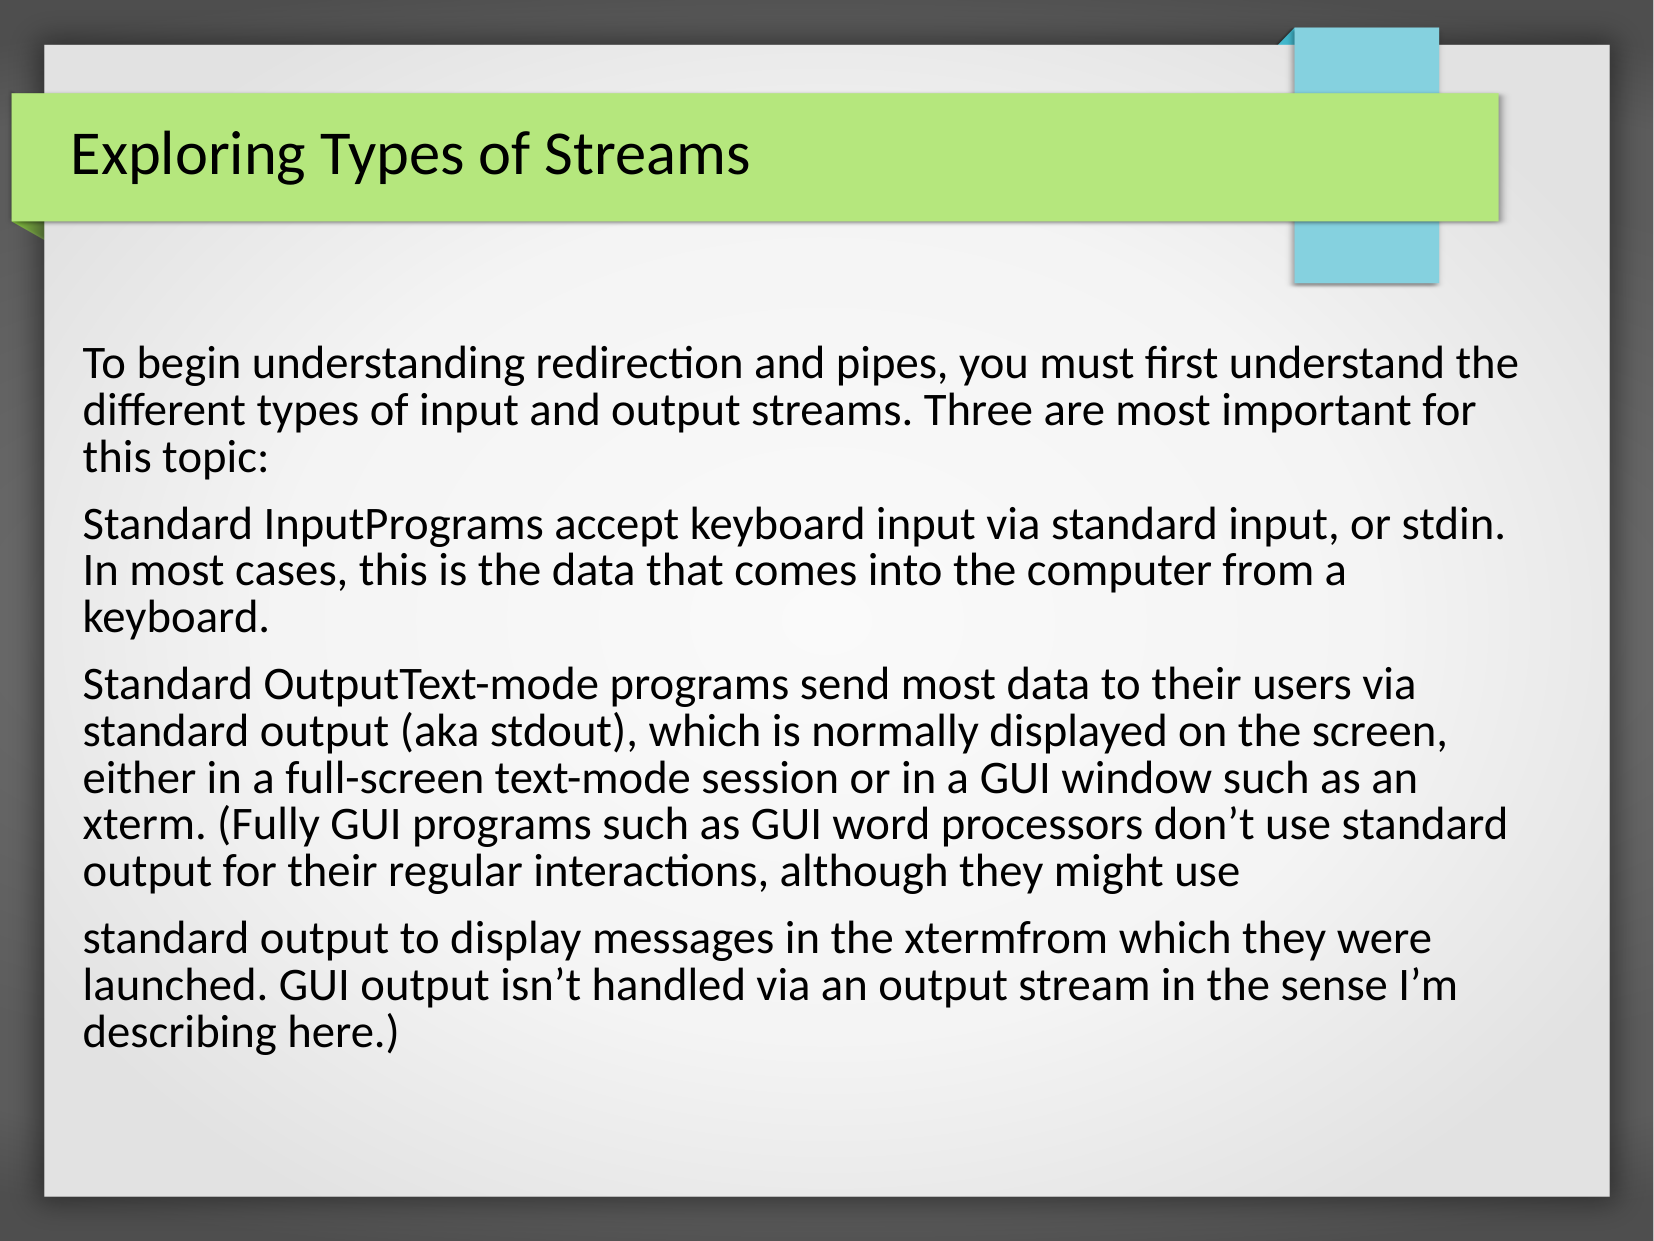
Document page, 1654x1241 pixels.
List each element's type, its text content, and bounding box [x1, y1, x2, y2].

title Exploring Types of Streams [70, 106, 1229, 213]
picture [0, 0, 1654, 1241]
list To begin understanding redirection and pipes, you must first understand the different types of input and output streams. Three are most important for this topic: Standard InputPrograms accept keyboard input via standard input, or stdin. In most cases, this is the data that comes into the computer from a keyboard. Standard OutputText-mode programs send most data to their users via standard output (aka stdout), which is normally displayed on the screen, either in a full-screen text-mode session or in a GUI window such as an xterm. (Fully GUI programs such as GUI word processors don’t use standard output for their regular interactions, although they might use standard output to display messages in the xtermfrom which they were launched. GUI output isn’t handled via an output stream in the sense I’m describing here.) [82, 343, 1538, 1063]
